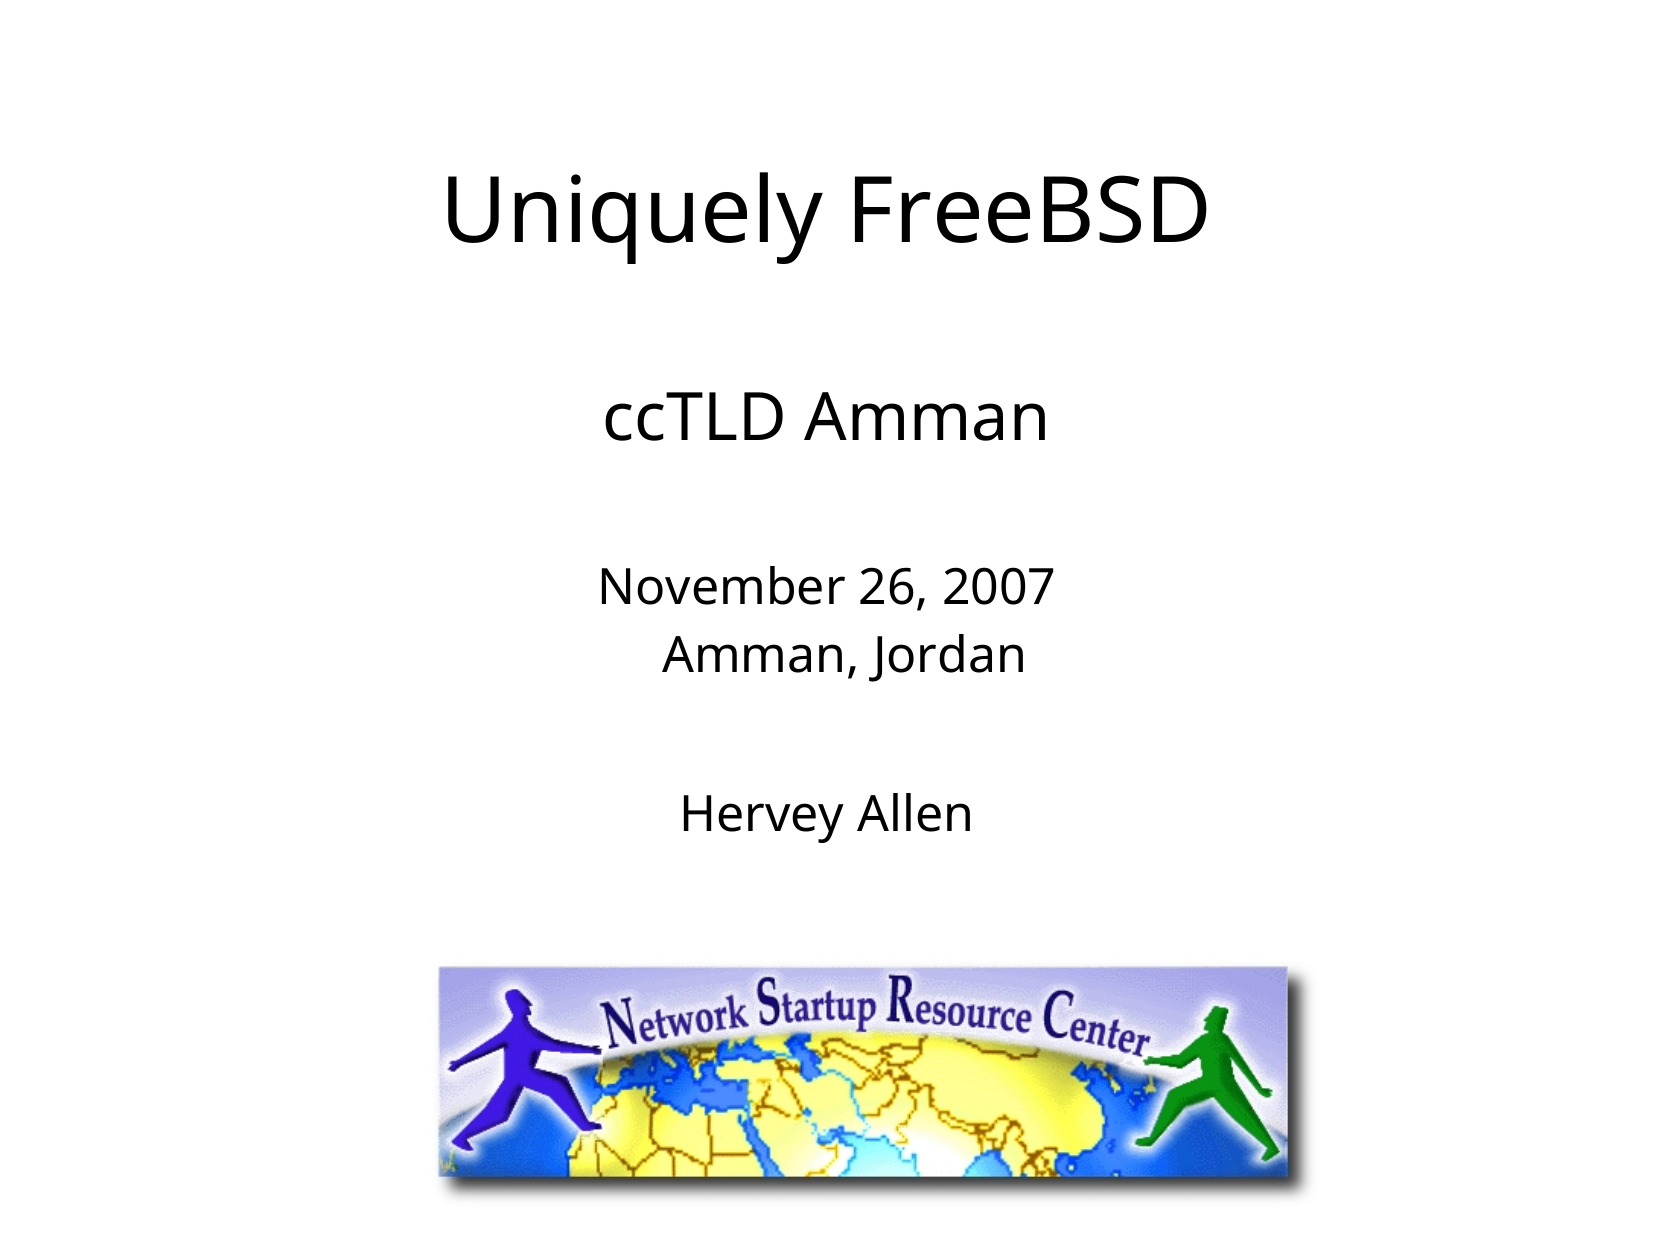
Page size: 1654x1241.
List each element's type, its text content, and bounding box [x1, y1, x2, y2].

subtitle ccTLD Amman November 26, 2007 Amman, Jordan Hervey Allen [103, 333, 1516, 1043]
title Uniquely FreeBSD [121, 101, 1533, 312]
picture [428, 956, 1323, 1212]
